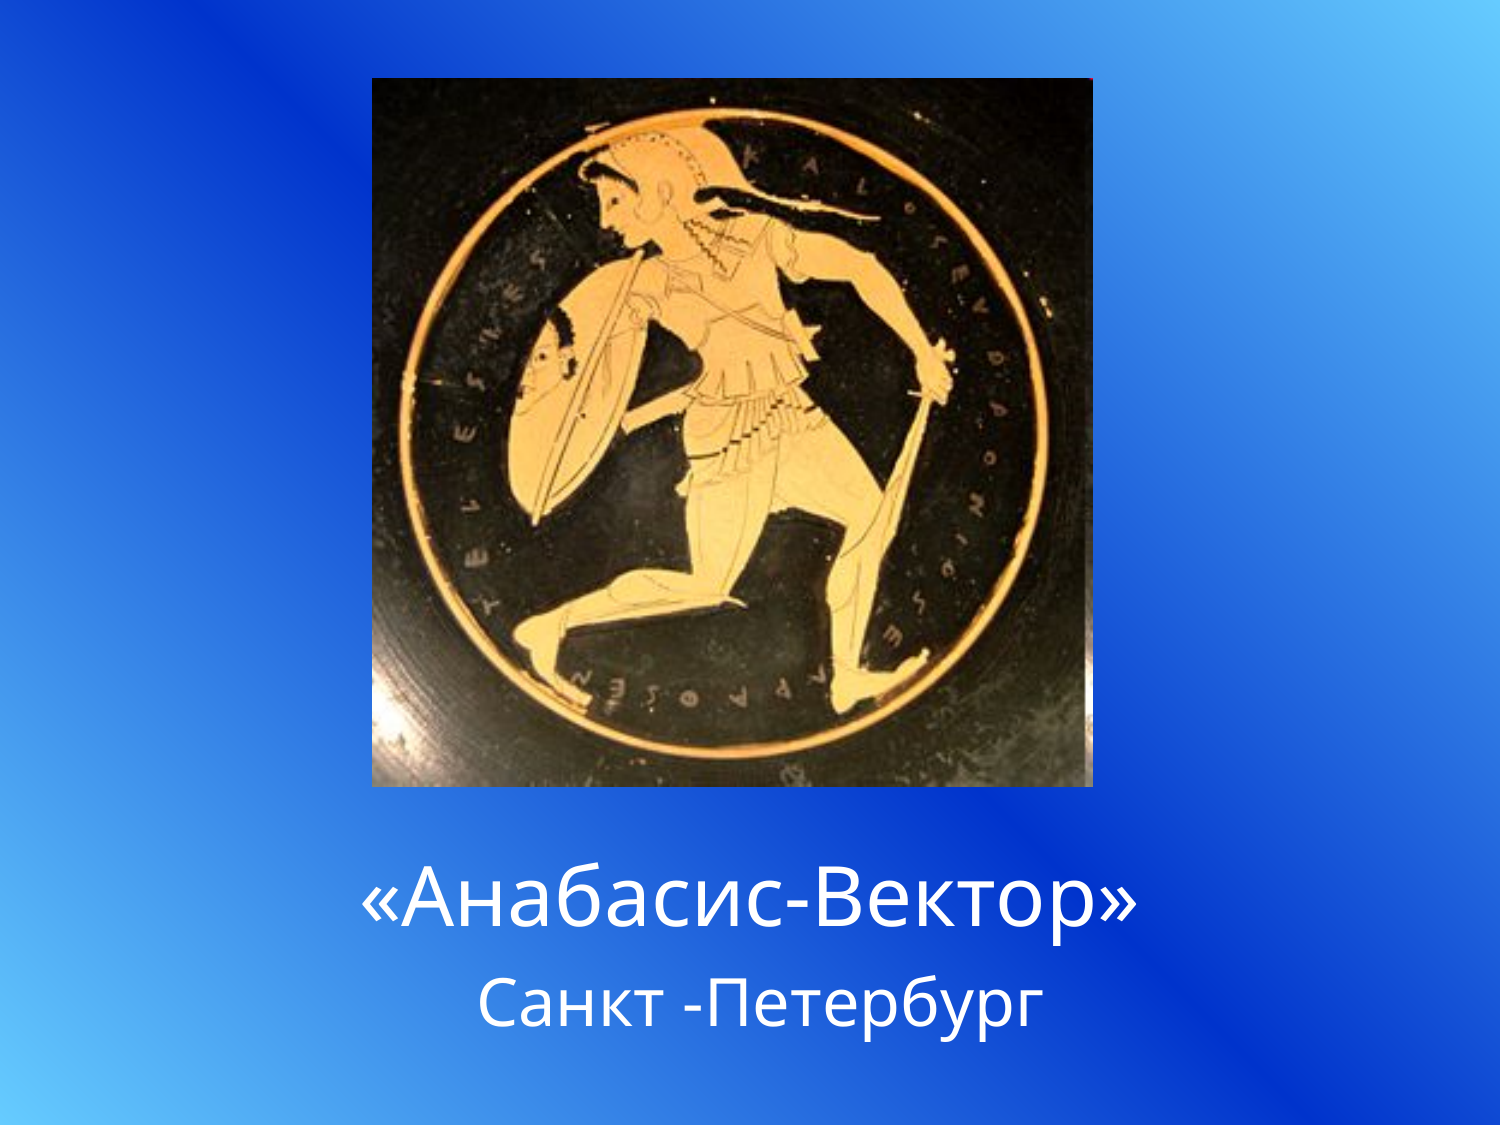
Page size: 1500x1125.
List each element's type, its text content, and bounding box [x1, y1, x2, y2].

text_box «Анабасис-Вектор» Санкт -Петербург [112, 822, 1388, 1064]
picture [372, 78, 1093, 787]
